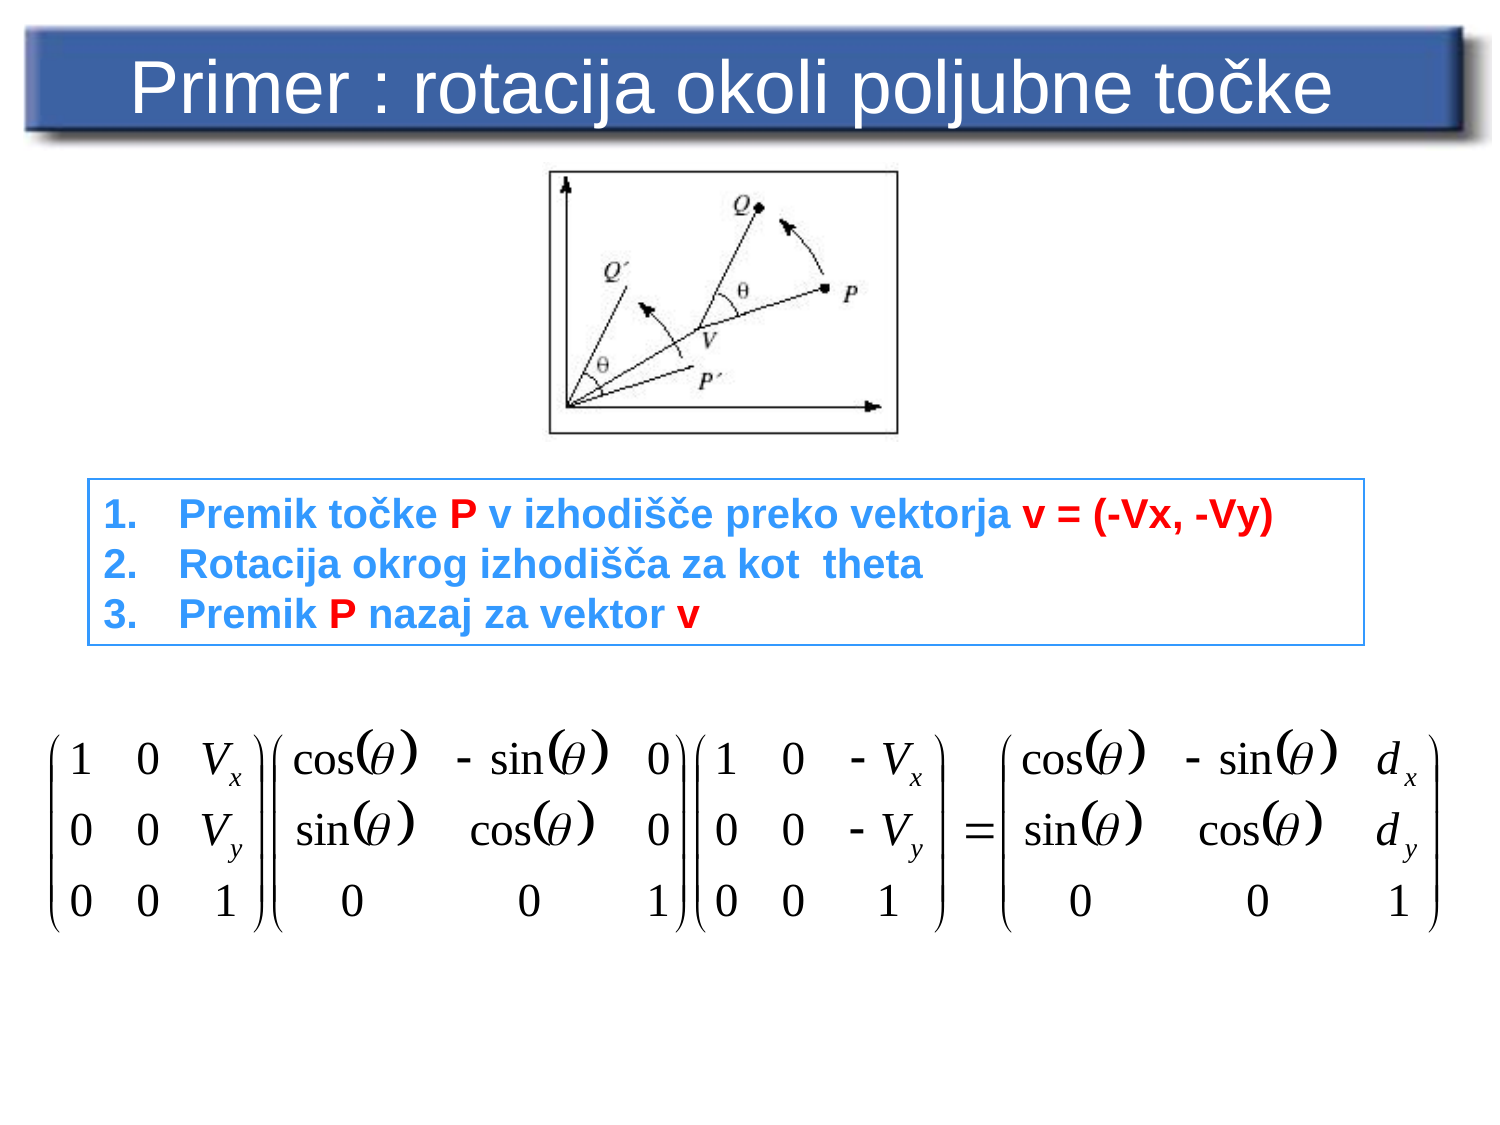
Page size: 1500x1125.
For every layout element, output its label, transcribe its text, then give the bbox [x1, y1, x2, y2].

text_box Premik točke P v izhodišče preko vektorja v = (-Vx, -Vy) Rotacija okrog izhodišča za kot theta Premik P nazaj za vektor v [88, 479, 1365, 645]
picture [23, 23, 1492, 151]
picture [542, 162, 908, 442]
chart [40, 723, 1455, 945]
text_box Primer : rotacija okoli poljubne točke [112, 30, 1353, 137]
